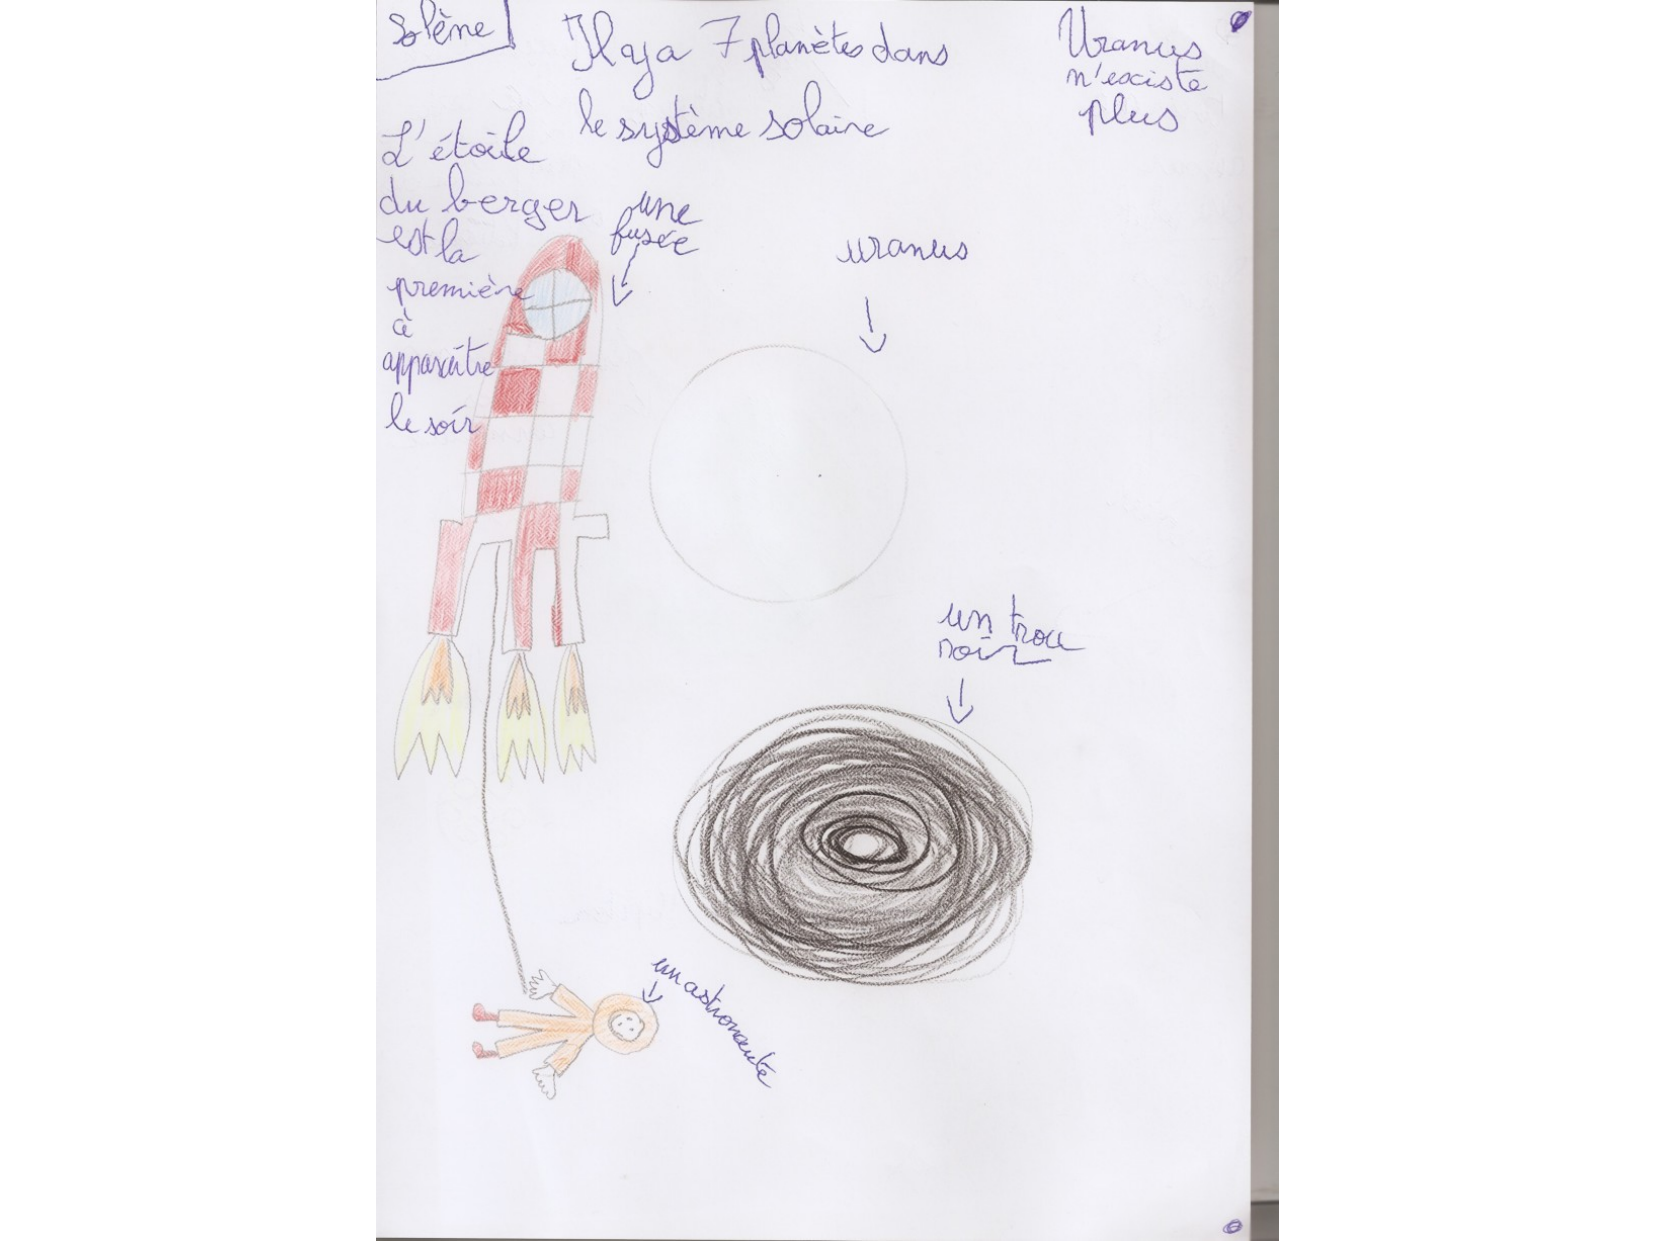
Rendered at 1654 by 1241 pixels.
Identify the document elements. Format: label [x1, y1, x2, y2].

picture [376, 0, 1279, 1241]
